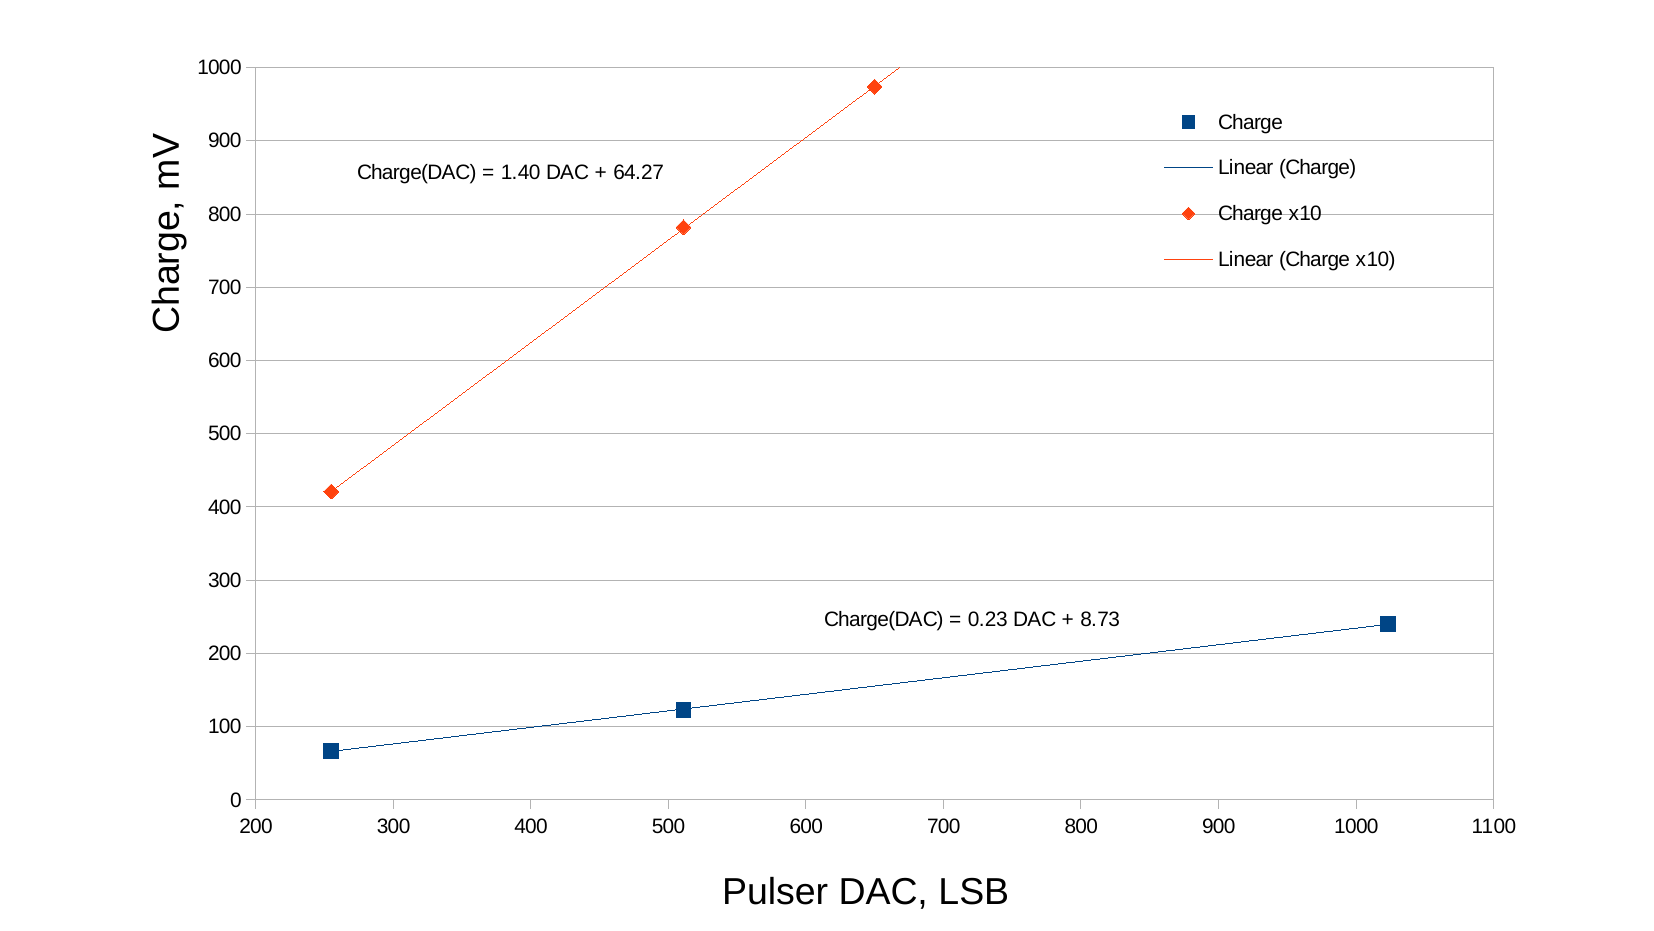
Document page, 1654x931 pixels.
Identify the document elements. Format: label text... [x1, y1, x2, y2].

chart [159, 32, 1525, 878]
text_box Charge, mV [137, 116, 199, 349]
text_box Pulser DAC, LSB [707, 863, 1025, 921]
